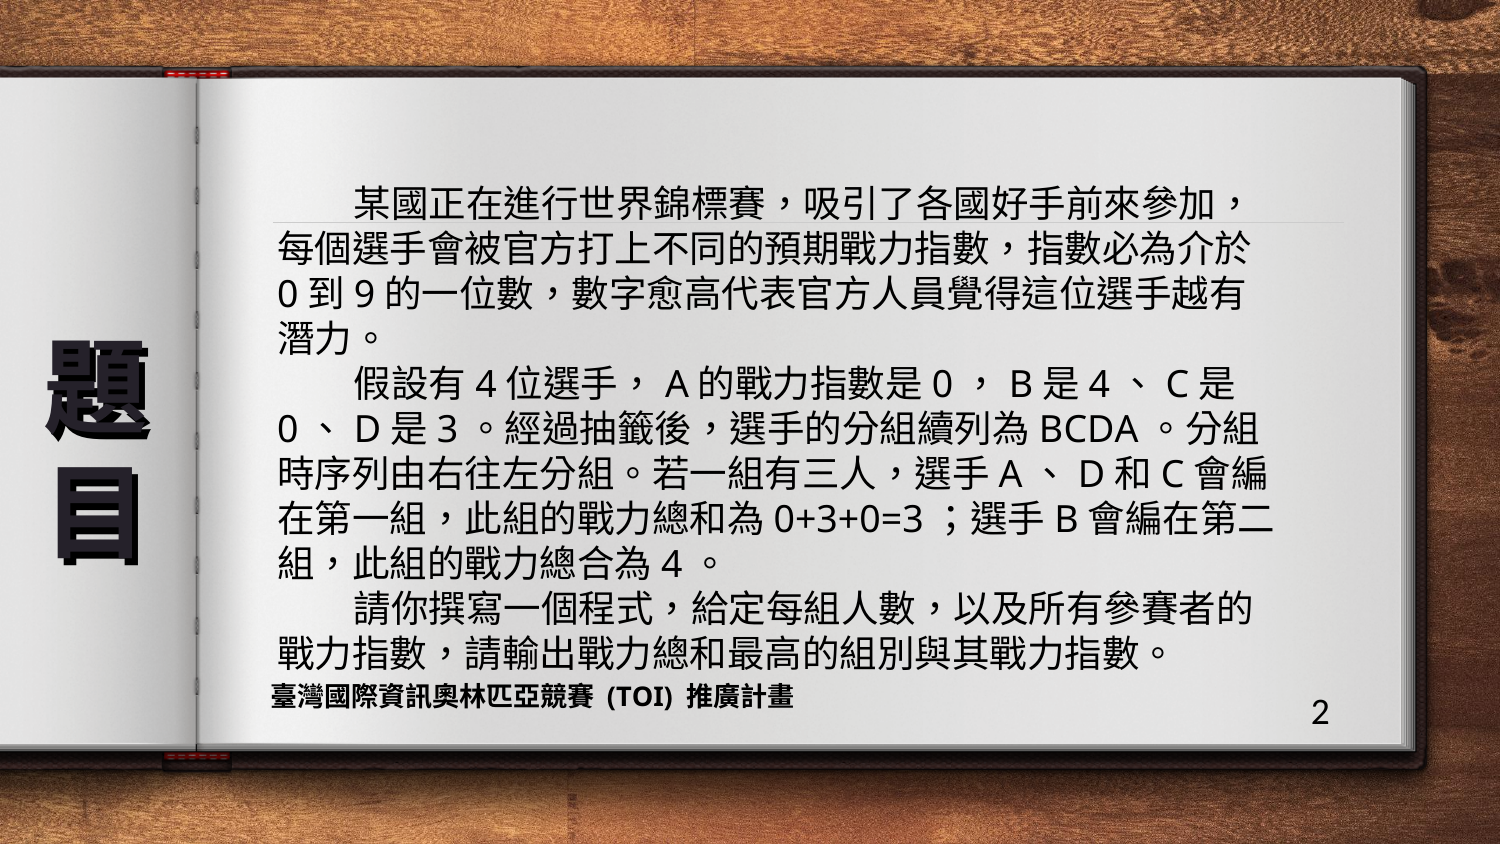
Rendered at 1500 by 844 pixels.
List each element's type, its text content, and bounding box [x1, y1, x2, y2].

text_box 某國正在進行世界錦標賽，吸引了各國好手前來參加，每個選手會被官方打上不同的預期戰力指數，指數必為介於0到9的一位數，數字愈高代表官方人員覺得這位選手越有潛力。 假設有4位選手，A的戰力指數是0，B是4、C是0、D是3。經過抽籤後，選手的分組續列為BCDA。分組時序列由右往左分組。若一組有三人，選手A、D和C會編在第一組，此組的戰力總和為0+3+0=3；選手B會編在第二組，此組的戰力總合為4。 請你撰寫一個程式，給定每組人數，以及所有參賽者的戰力指數，請輸出戰力總和最高的組別與其戰力指數。 [262, 173, 1296, 728]
text_box [1295, 672, 1386, 737]
title 題 目 [28, 306, 210, 552]
